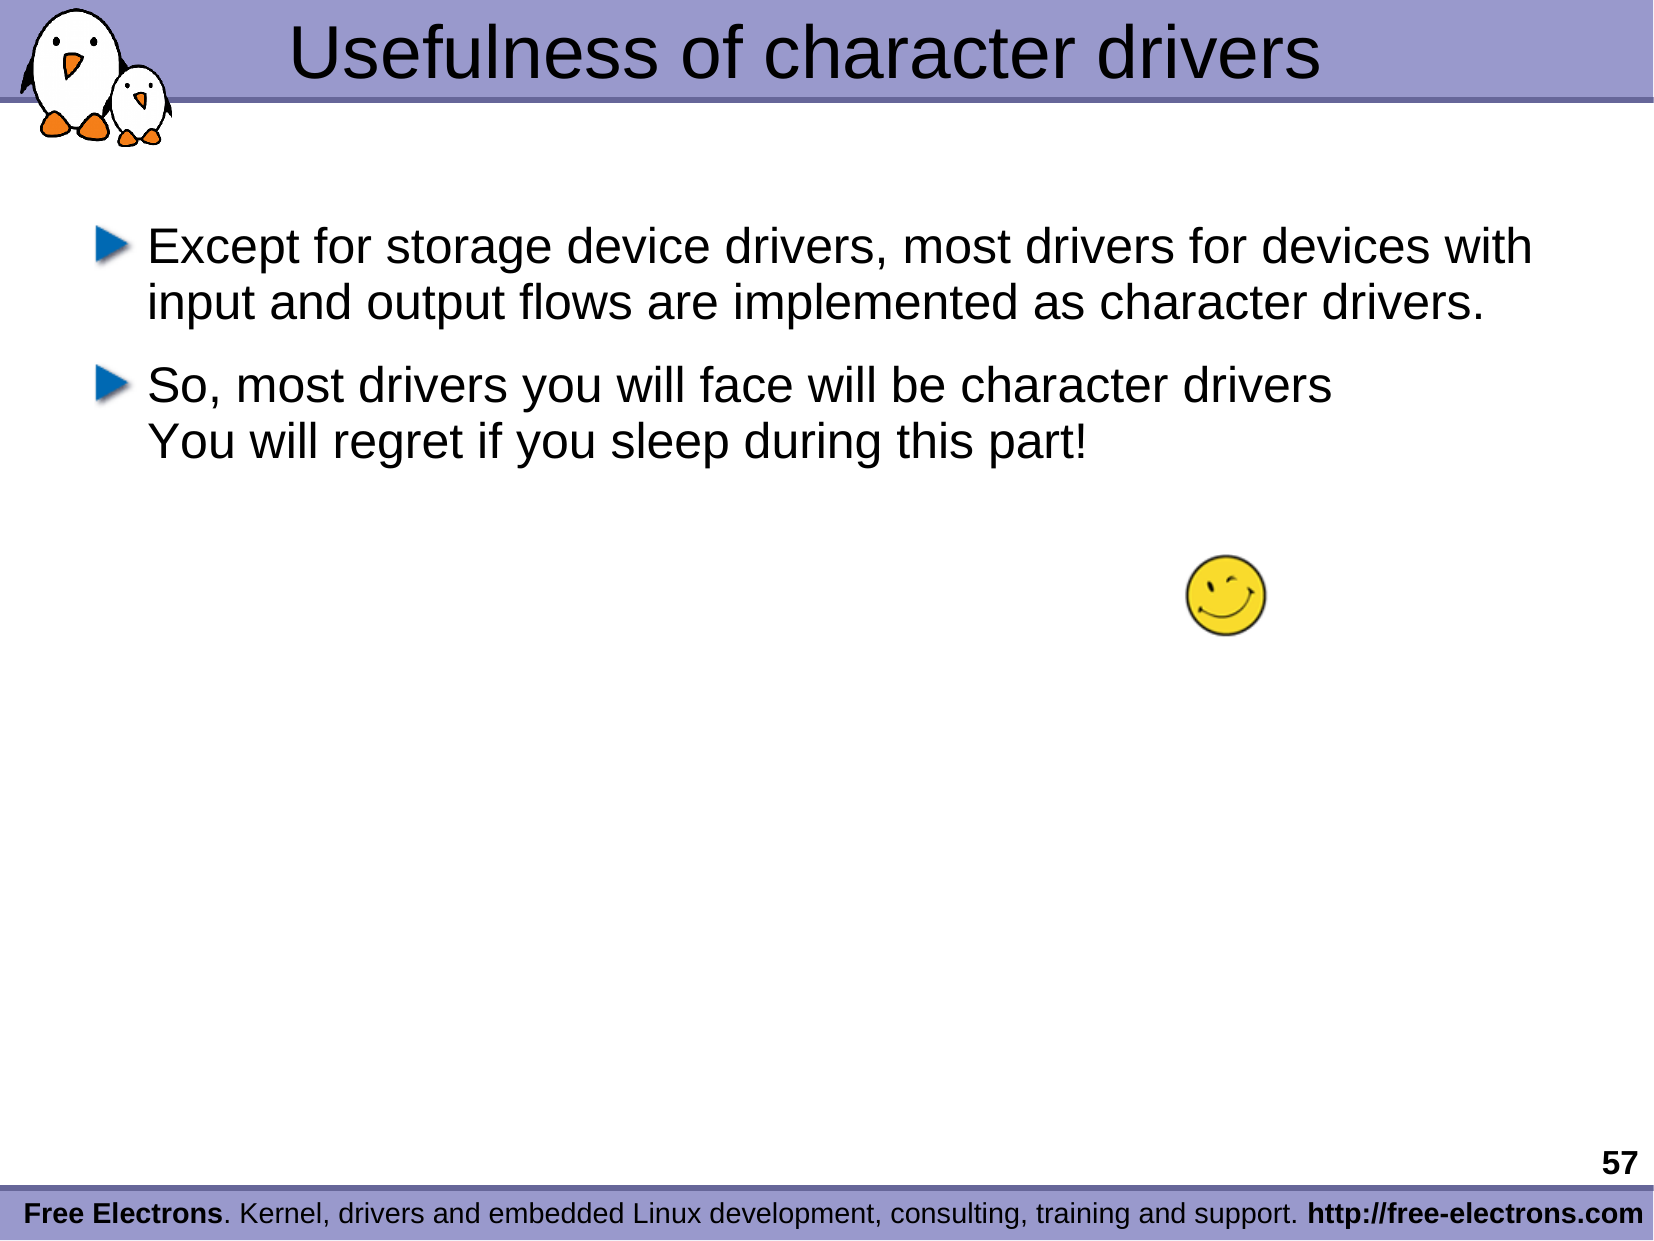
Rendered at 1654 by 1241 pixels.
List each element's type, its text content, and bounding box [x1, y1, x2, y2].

picture [20, 8, 172, 147]
list Except for storage device drivers, most drivers for devices with input and output flows are implemented as character drivers. So, most drivers you will face will be character drivers You will regret if you sleep during this part! [76, 218, 1549, 1069]
picture [1184, 554, 1269, 638]
title Usefulness of character drivers [60, 0, 1551, 105]
